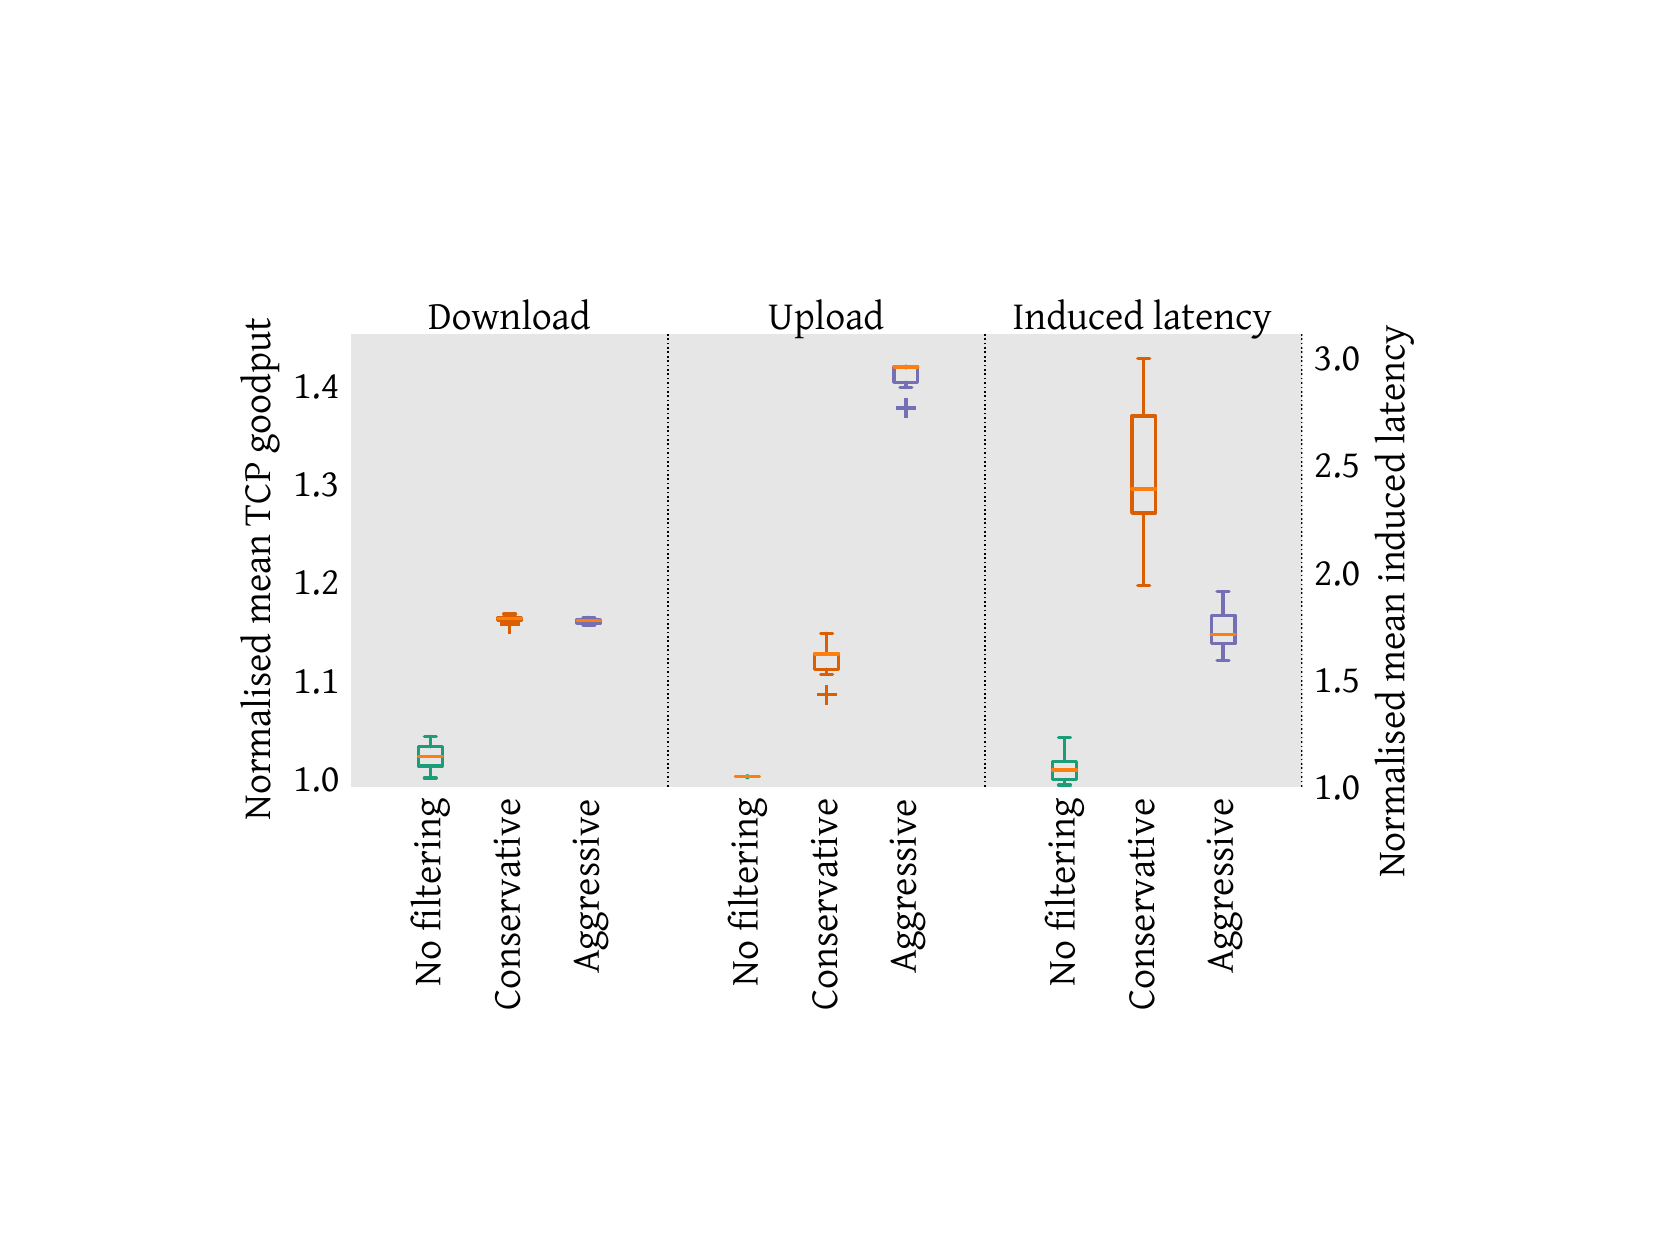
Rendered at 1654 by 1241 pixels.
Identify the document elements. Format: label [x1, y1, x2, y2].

picture [231, 290, 1422, 1010]
